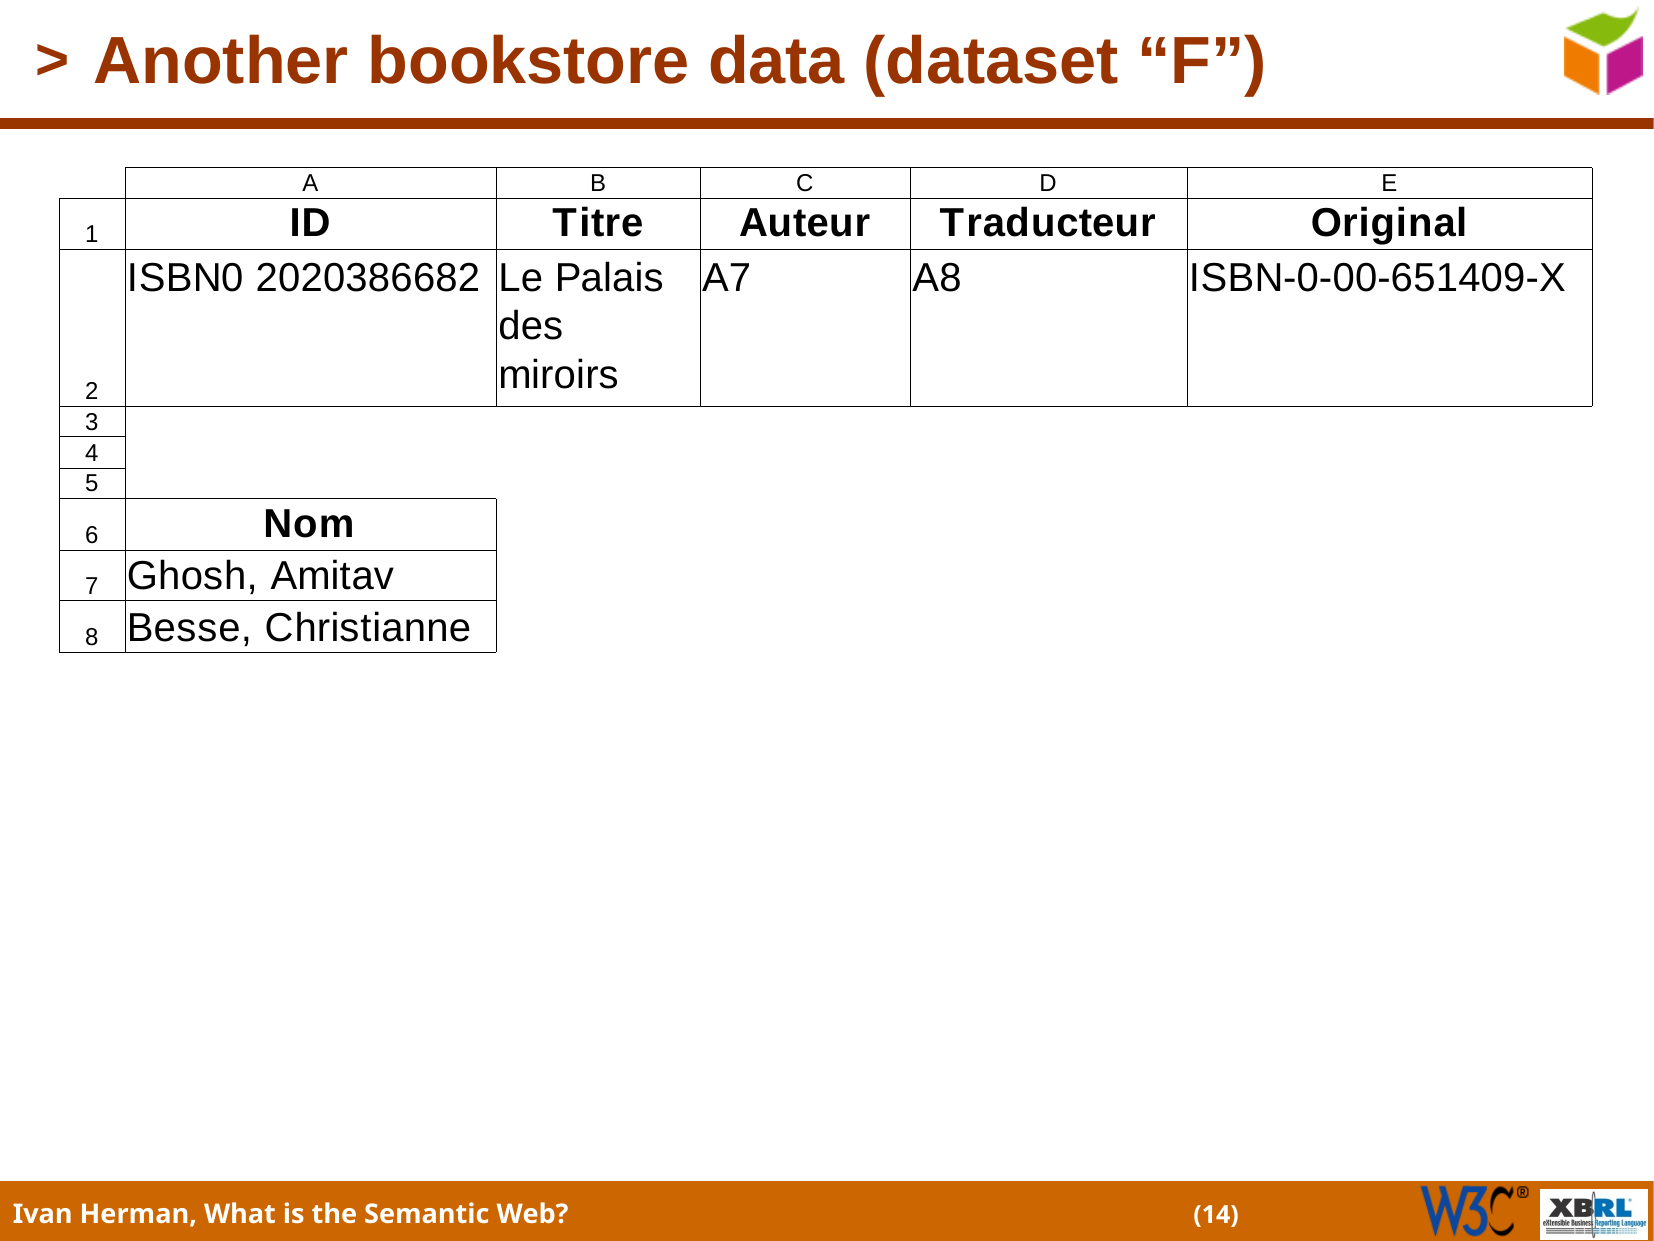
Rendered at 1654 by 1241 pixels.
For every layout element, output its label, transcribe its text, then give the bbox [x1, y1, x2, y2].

chart [59, 167, 1595, 1147]
picture [1417, 1183, 1533, 1240]
picture [1540, 1189, 1648, 1240]
picture [1564, 5, 1643, 95]
title Another bookstore data (dataset “F”) [93, 0, 1493, 119]
